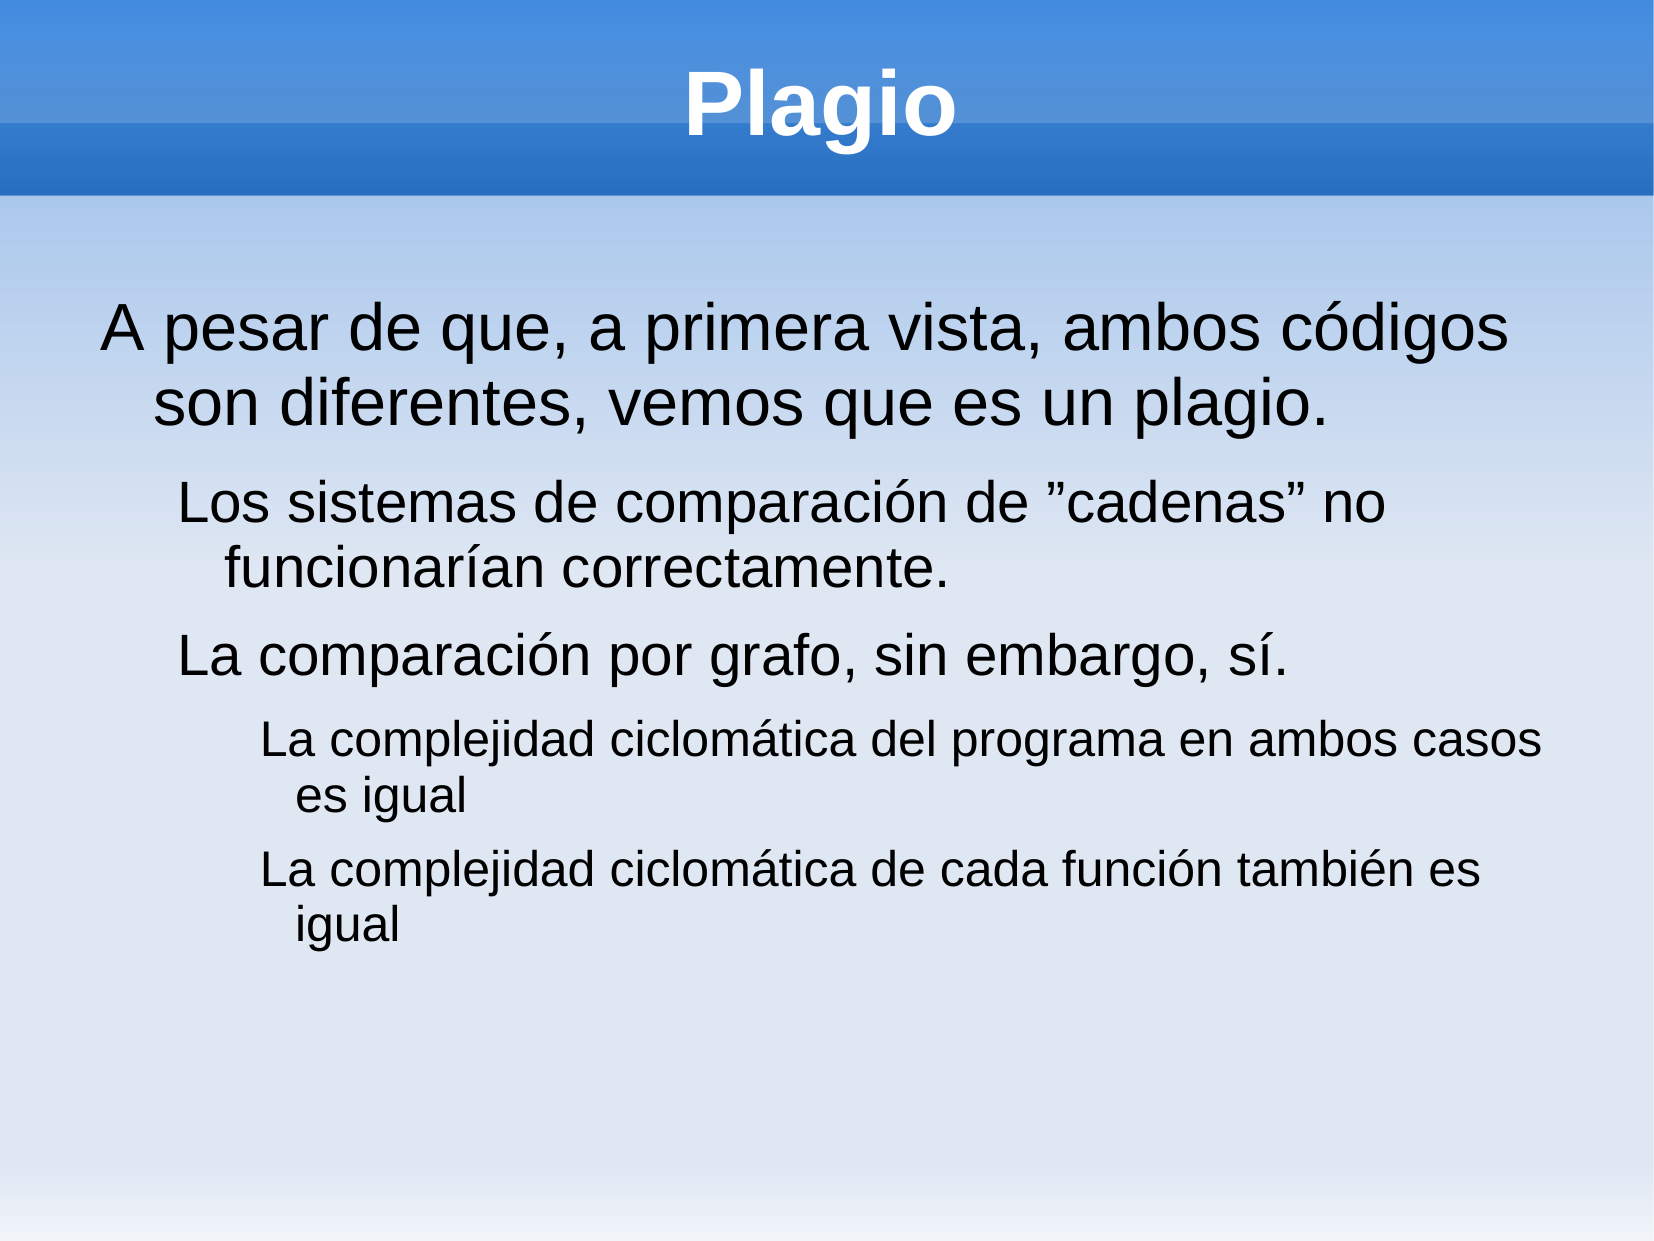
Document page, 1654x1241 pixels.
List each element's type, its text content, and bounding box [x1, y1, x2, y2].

list A pesar de que, a primera vista, ambos códigos son diferentes, vemos que es un plagio. Los sistemas de comparación de ”cadenas” no funcionarían correctamente. La comparación por grafo, sin embargo, sí. La complejidad ciclomática del programa en ambos casos es igual La complejidad ciclomática de cada función también es igual [82, 290, 1571, 1094]
picture [0, 0, 1654, 1241]
title Plagio [76, 7, 1565, 200]
